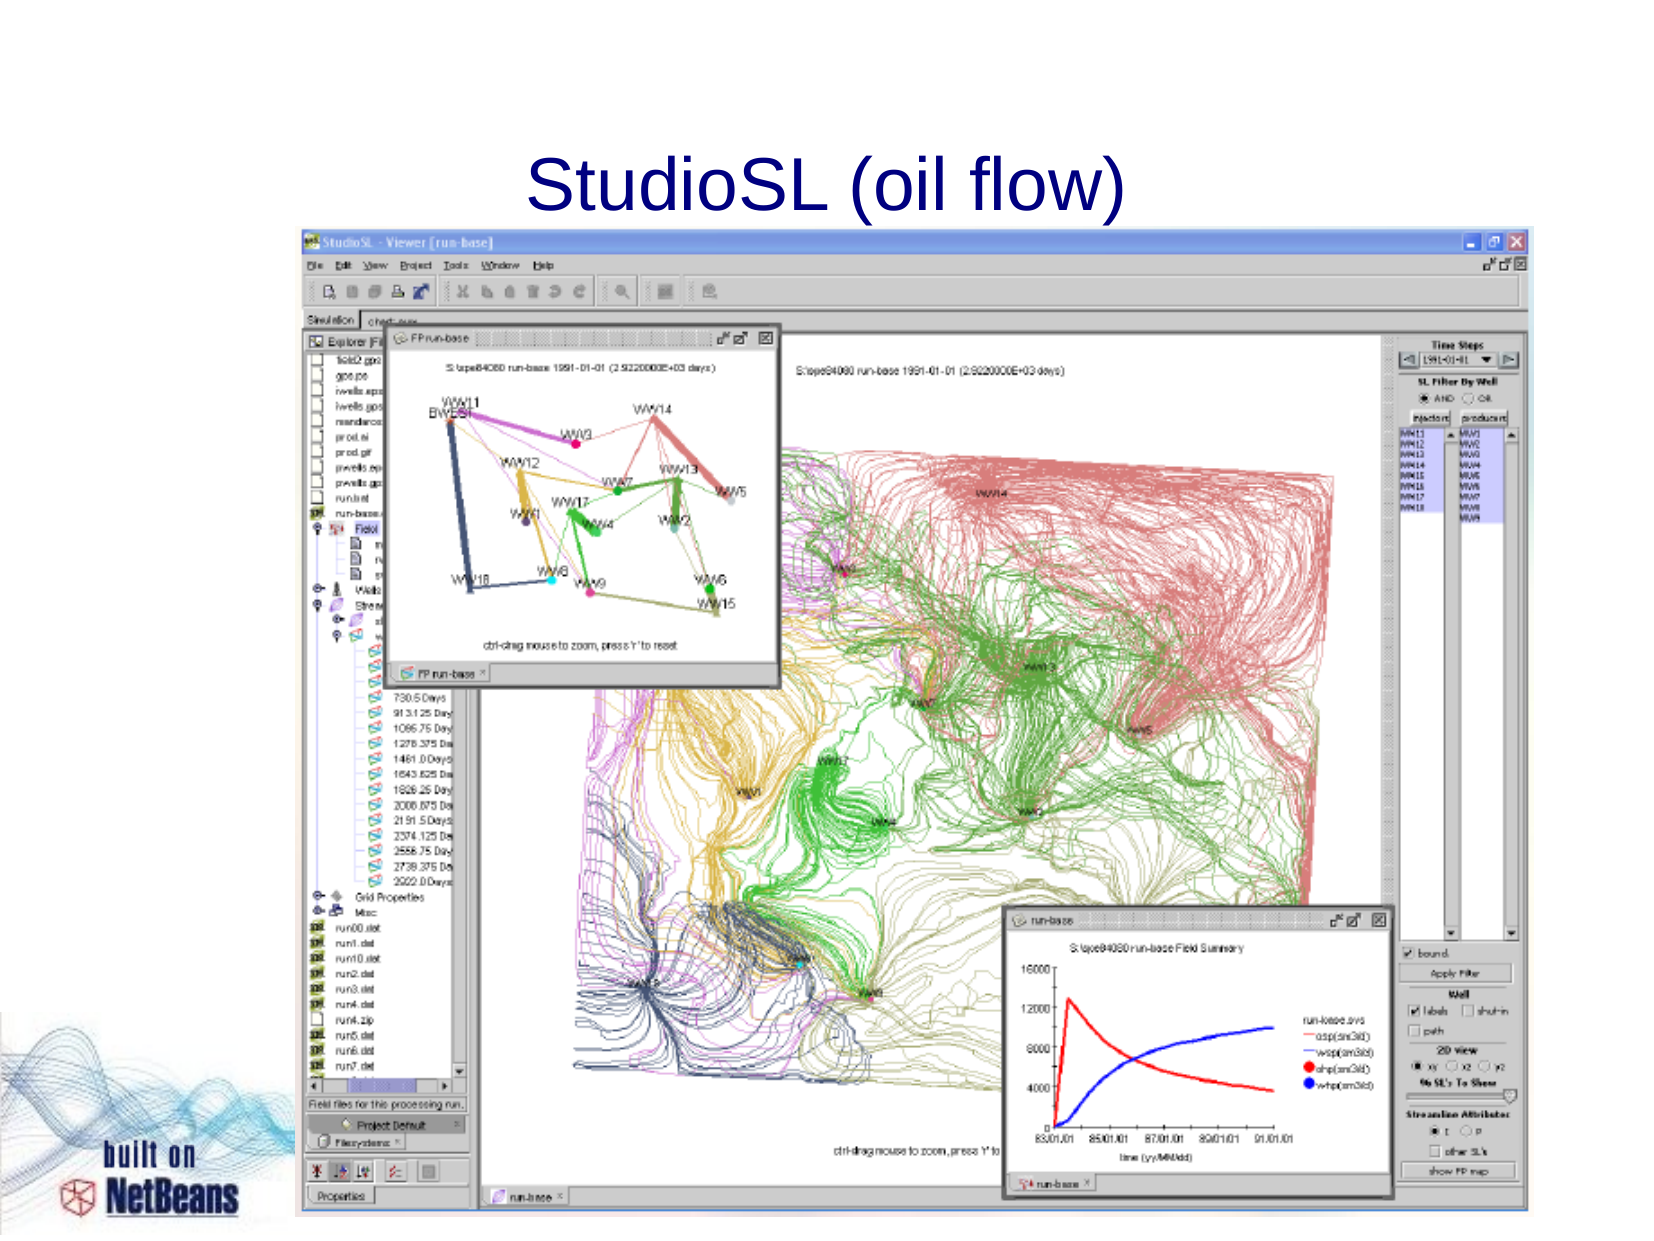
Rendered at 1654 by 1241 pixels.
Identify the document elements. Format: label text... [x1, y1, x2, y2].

picture [0, 226, 1534, 1235]
title StudioSL (oil flow) [82, 119, 1571, 250]
